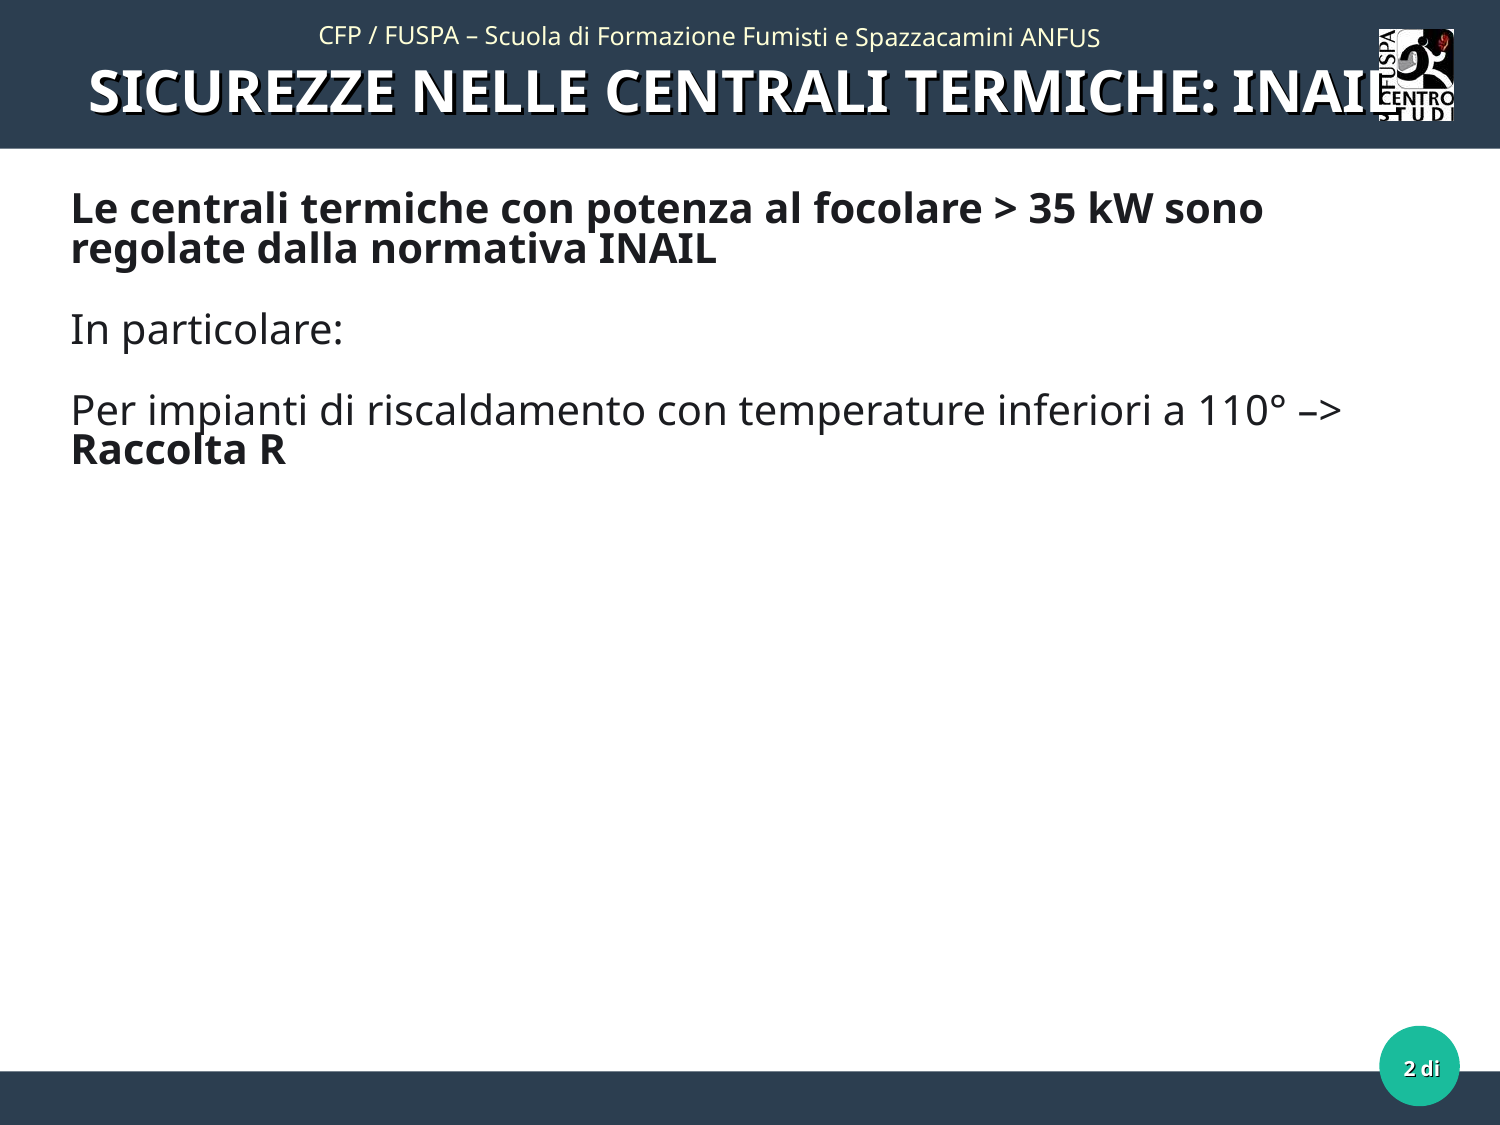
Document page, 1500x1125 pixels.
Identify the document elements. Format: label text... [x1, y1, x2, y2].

subtitle Le centrali termiche con potenza al focolare > 35 kW sono regolate dalla normativa INAIL In particolare: Per impianti di riscaldamento con temperature inferiori a 110° –> Raccolta R [55, 184, 1459, 733]
